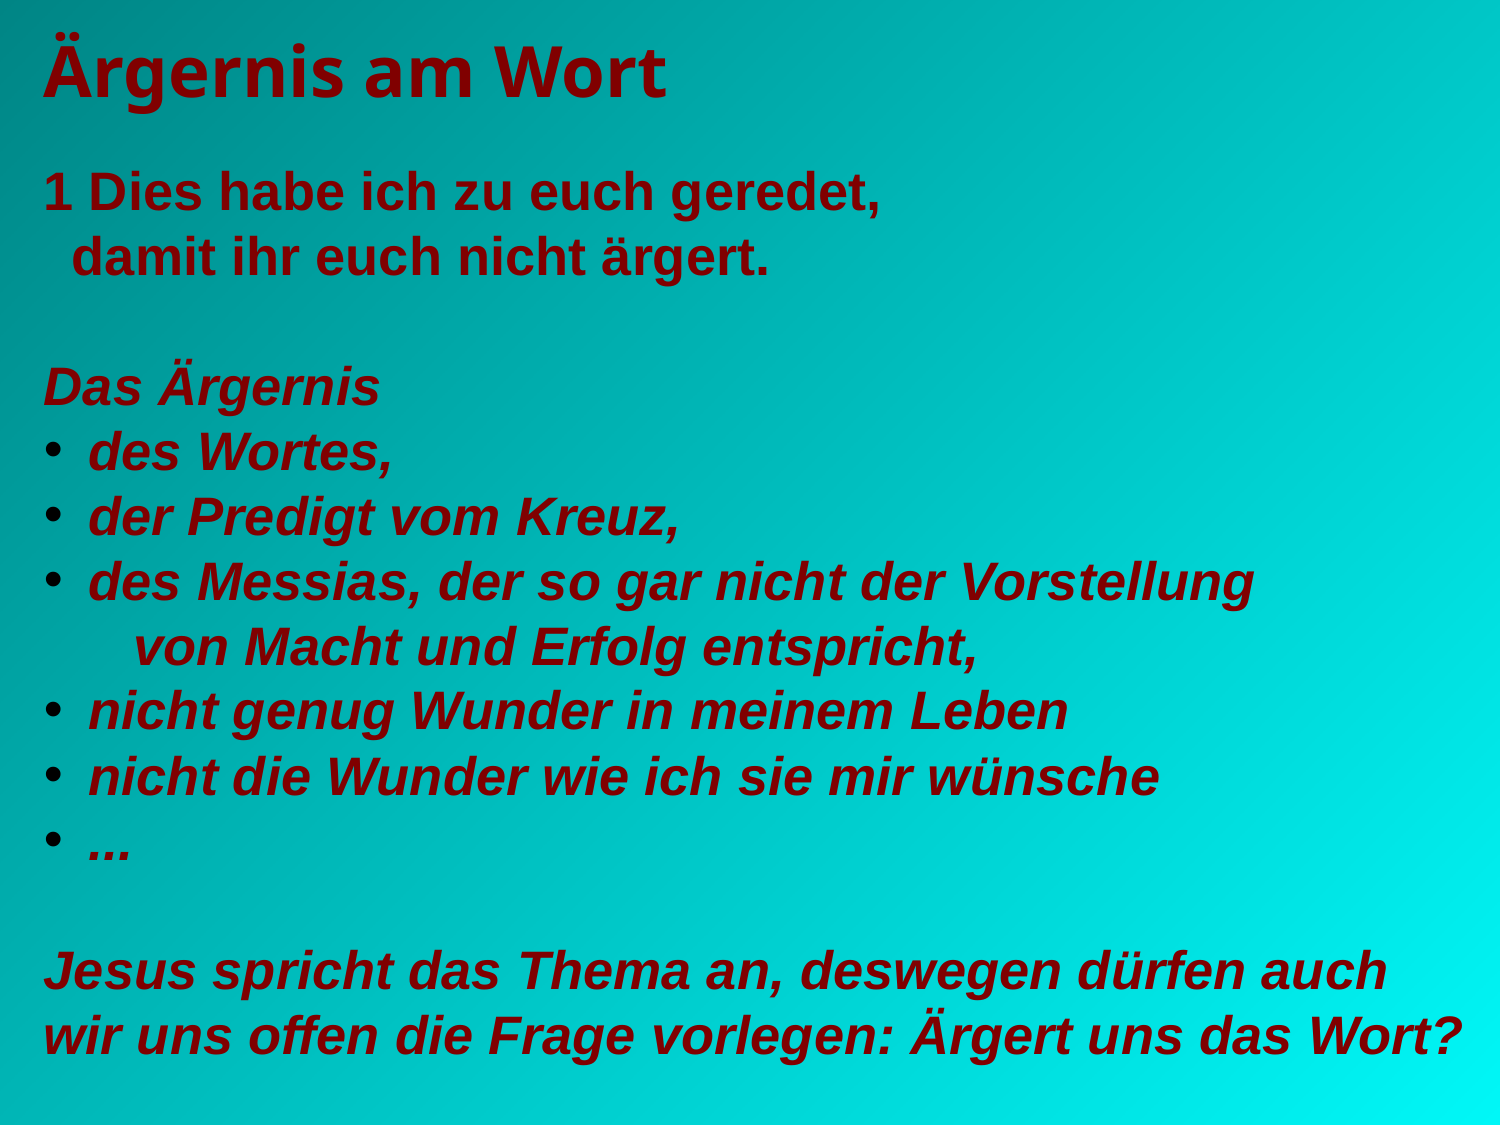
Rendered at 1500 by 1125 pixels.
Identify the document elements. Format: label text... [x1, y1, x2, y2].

text_box Ärgernis am Wort 1 Dies habe ich zu euch geredet, damit ihr euch nicht ärgert. Das Ärgernis des Wortes, der Predigt vom Kreuz, des Messias, der so gar nicht der Vorstellung von Macht und Erfolg entspricht, nicht genug Wunder in meinem Leben nicht die Wunder wie ich sie mir wünsche ... Jesus spricht das Thema an, deswegen dürfen auch wir uns offen die Frage vorlegen: Ärgert uns das Wort? [29, 19, 1500, 1084]
picture [0, 0, 1500, 1125]
